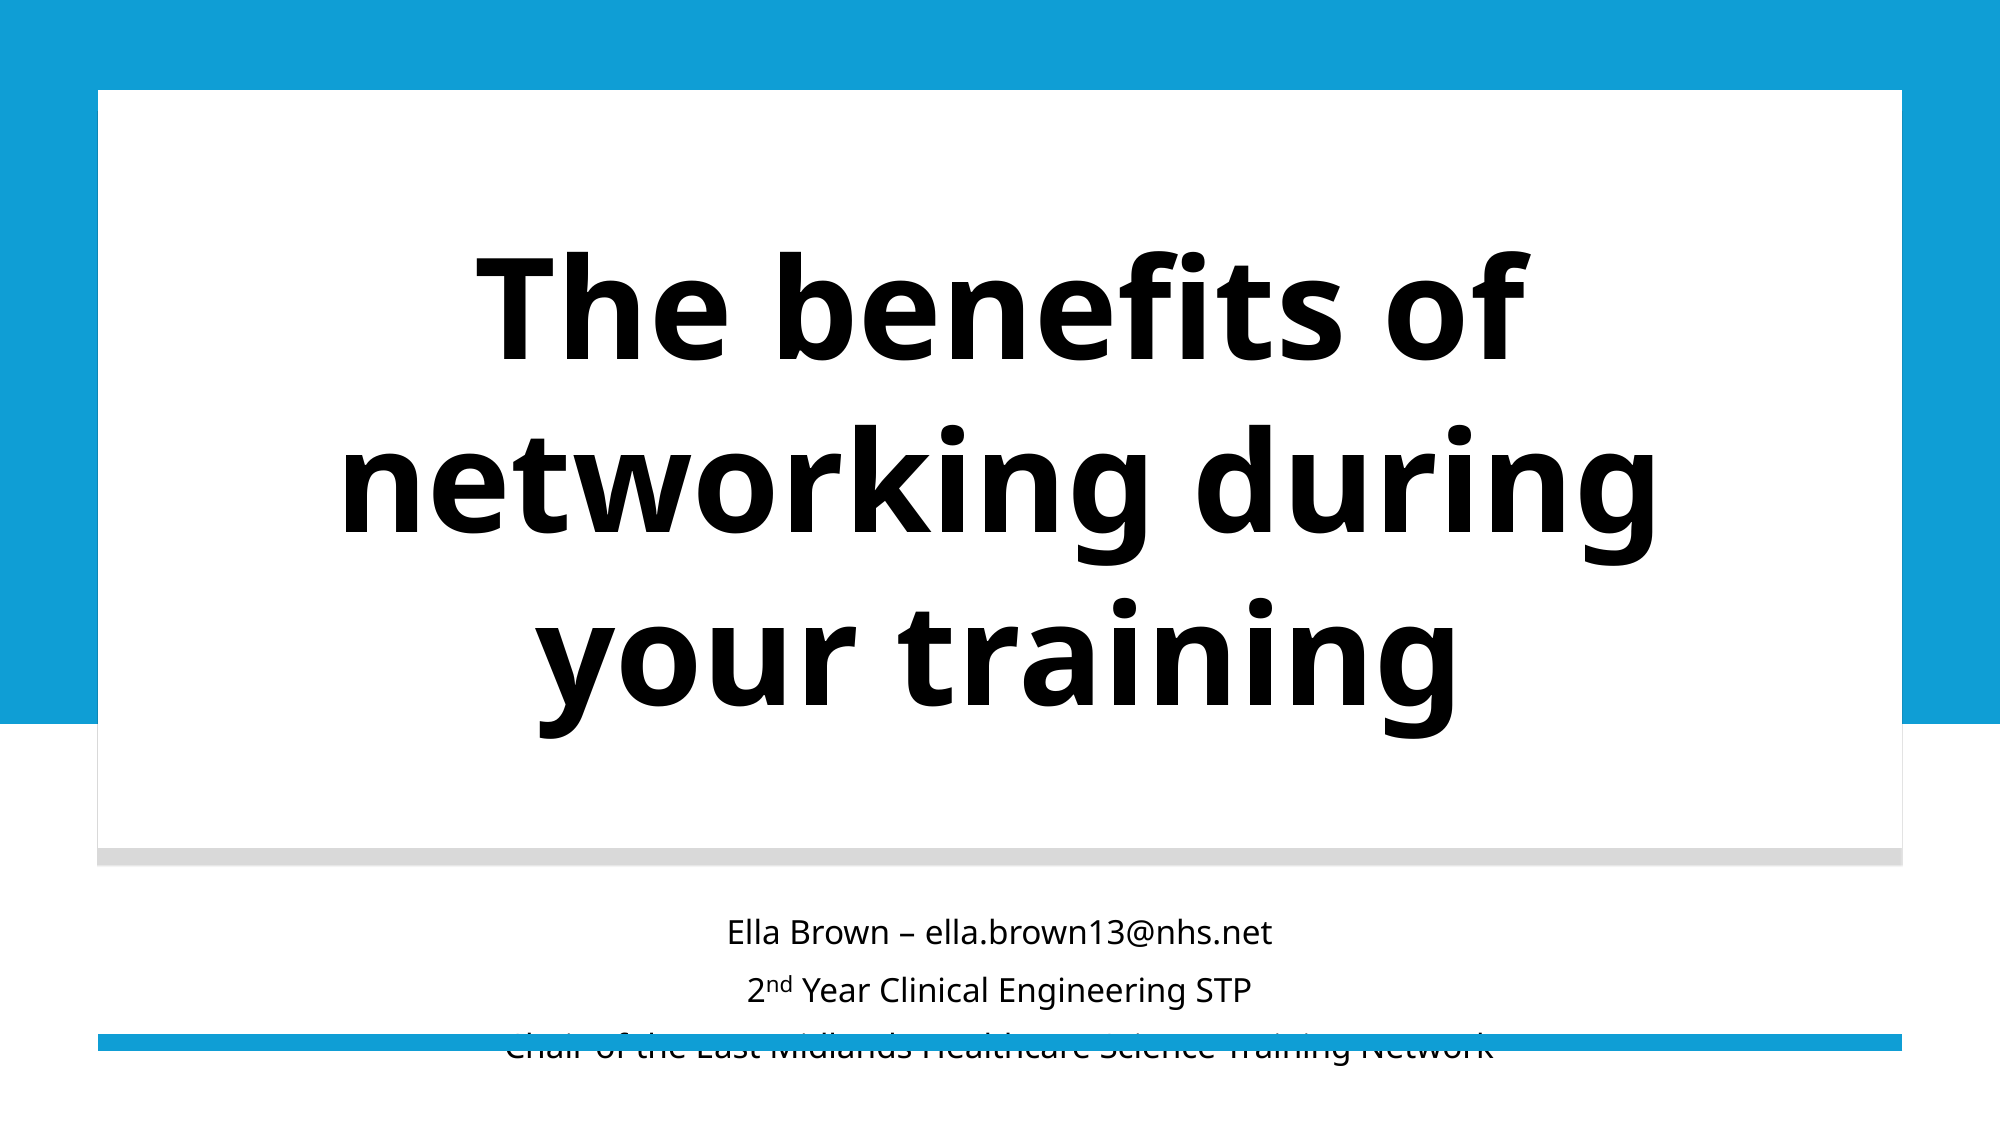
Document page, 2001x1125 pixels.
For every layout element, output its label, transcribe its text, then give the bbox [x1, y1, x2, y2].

title The benefits of networking during your training [249, 212, 1750, 750]
text_box [0, 0, 2000, 1125]
subtitle Ella Brown – ella.brown13@nhs.net 2nd Year Clinical Engineering STP Chair of the East Midlands Healthcare Science Training Network [249, 904, 1750, 1012]
